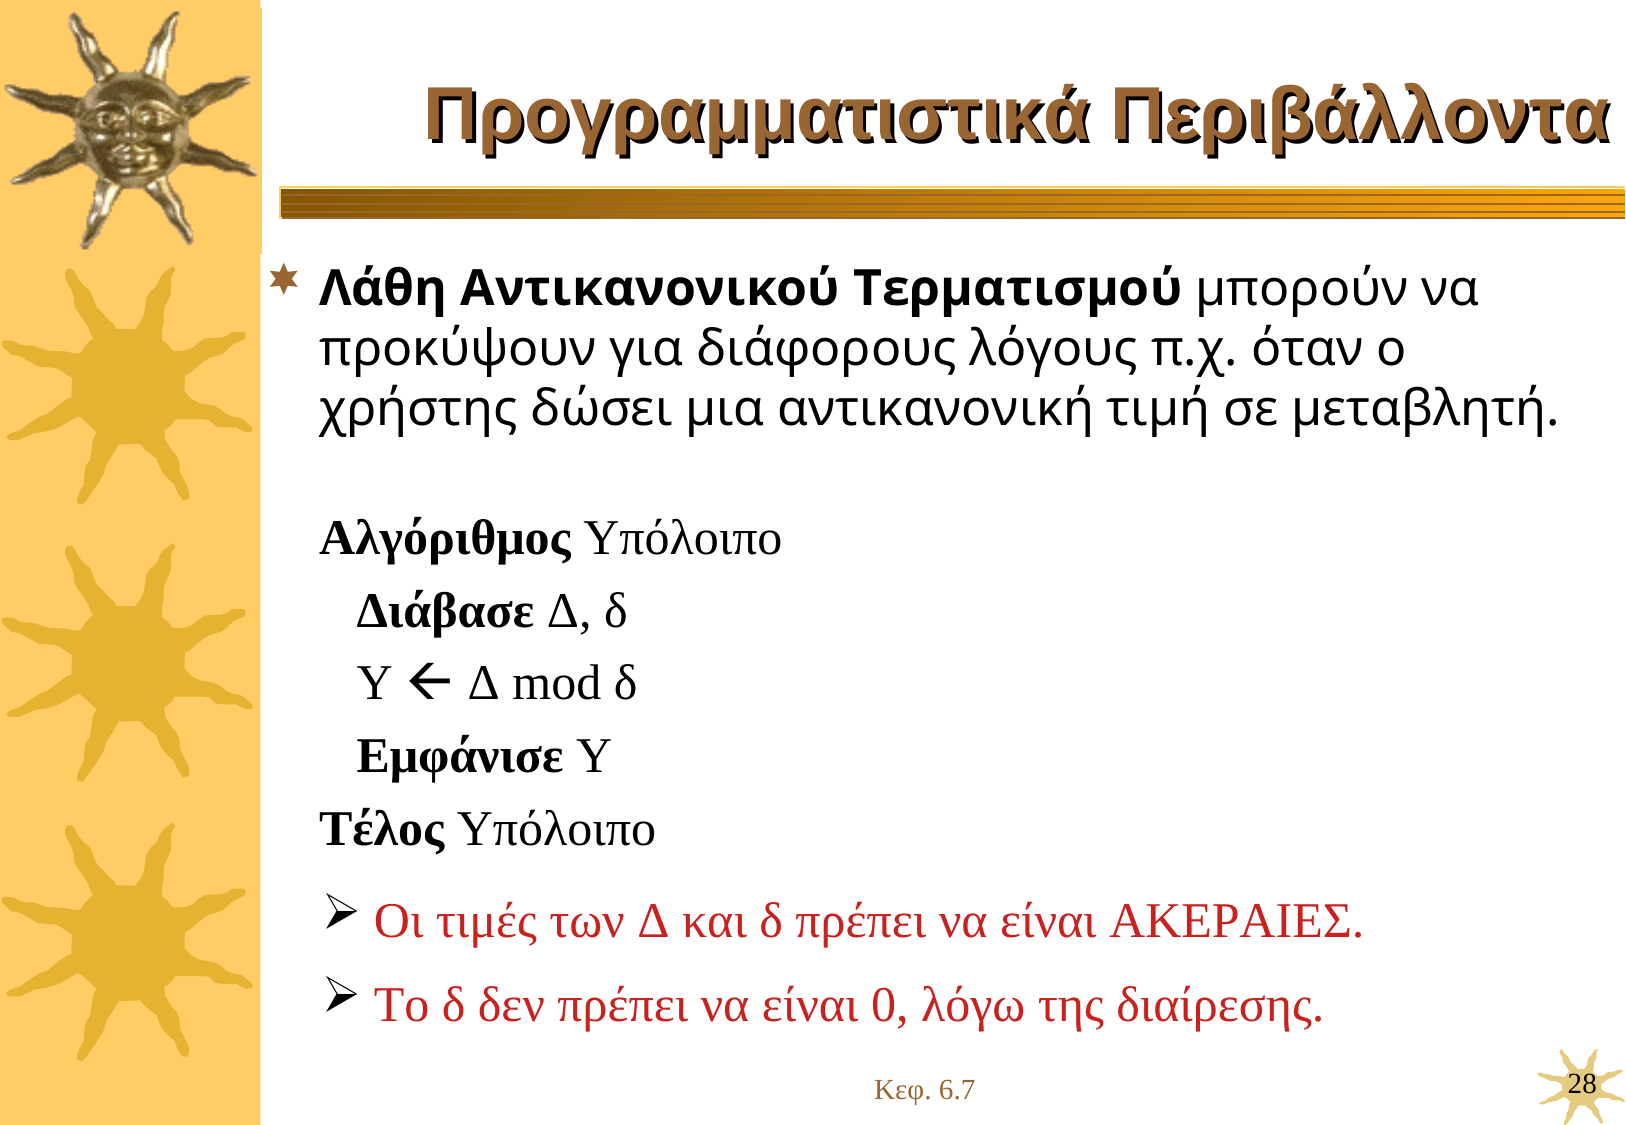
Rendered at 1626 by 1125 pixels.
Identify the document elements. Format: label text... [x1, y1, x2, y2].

text_box Αλγόριθμος Υπόλοιπο Διάβασε Δ, δ Υ  Δ mod δ Εμφάνισε Y Τέλος Υπόλοιπο [304, 497, 1028, 886]
text_box Προγραμματιστικά Περιβάλλοντα [0, 49, 1625, 163]
picture [1, 8, 262, 49]
text_box Λάθη Αντικανονικού Τερματισμού μπορούν να προκύψουν για διάφορους λόγους π.χ. όταν ο χρήστης δώσει μια αντικανονική τιμή σε μεταβλητή. [248, 248, 1626, 443]
picture [1, 163, 262, 254]
text_box Οι τιμές των Δ και δ πρέπει να είναι ΑΚΕΡΑΙΕΣ. Το δ δεν πρέπει να είναι 0, λόγω της διαίρεσης. [307, 879, 1459, 1039]
